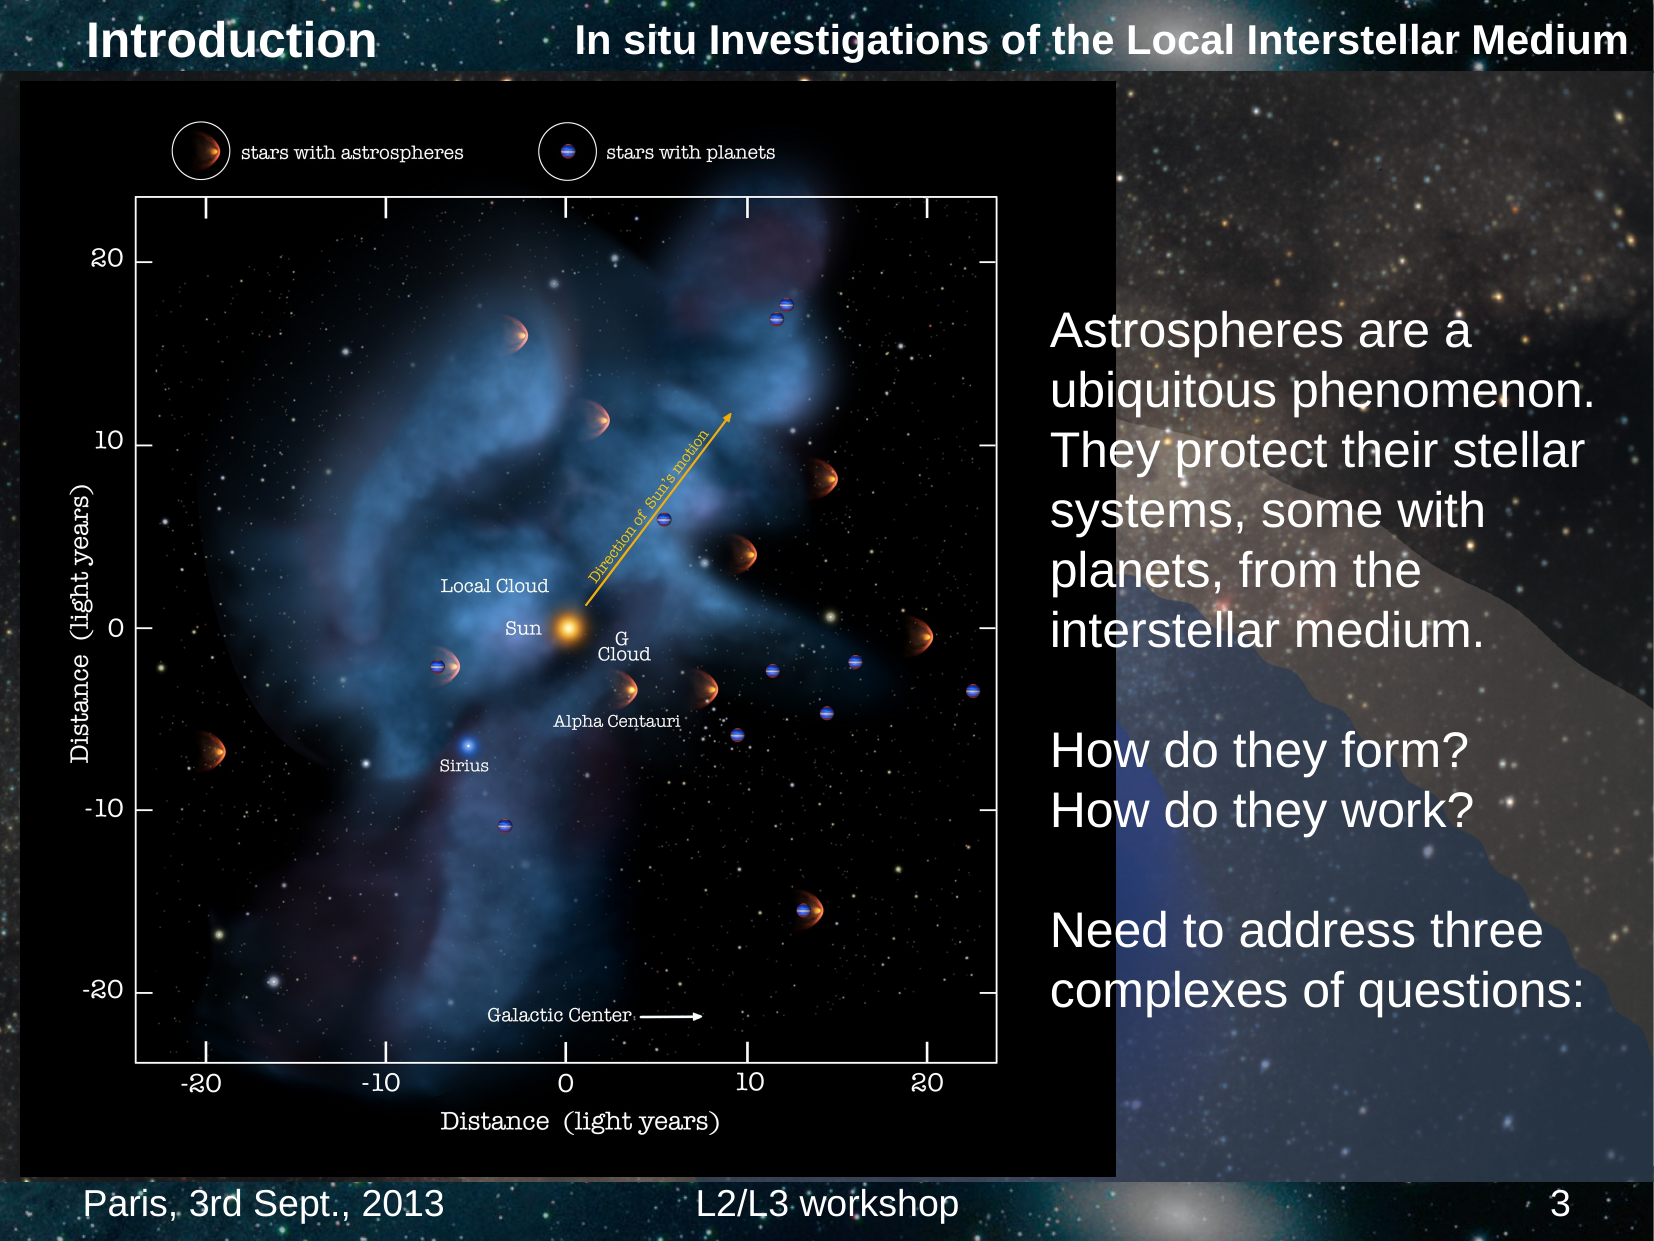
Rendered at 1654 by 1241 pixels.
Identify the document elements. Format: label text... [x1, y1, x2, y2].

text_box Astrospheres are a ubiquitous phenomenon. They protect their stellar systems, some with planets, from the interstellar medium. How do they form? How do they work? Need to address three complexes of questions: [1035, 290, 1635, 1050]
picture [438, 1212, 443, 1222]
picture [0, 0, 1654, 1241]
text_box Introduction [71, 0, 393, 71]
picture [428, 1193, 438, 1201]
